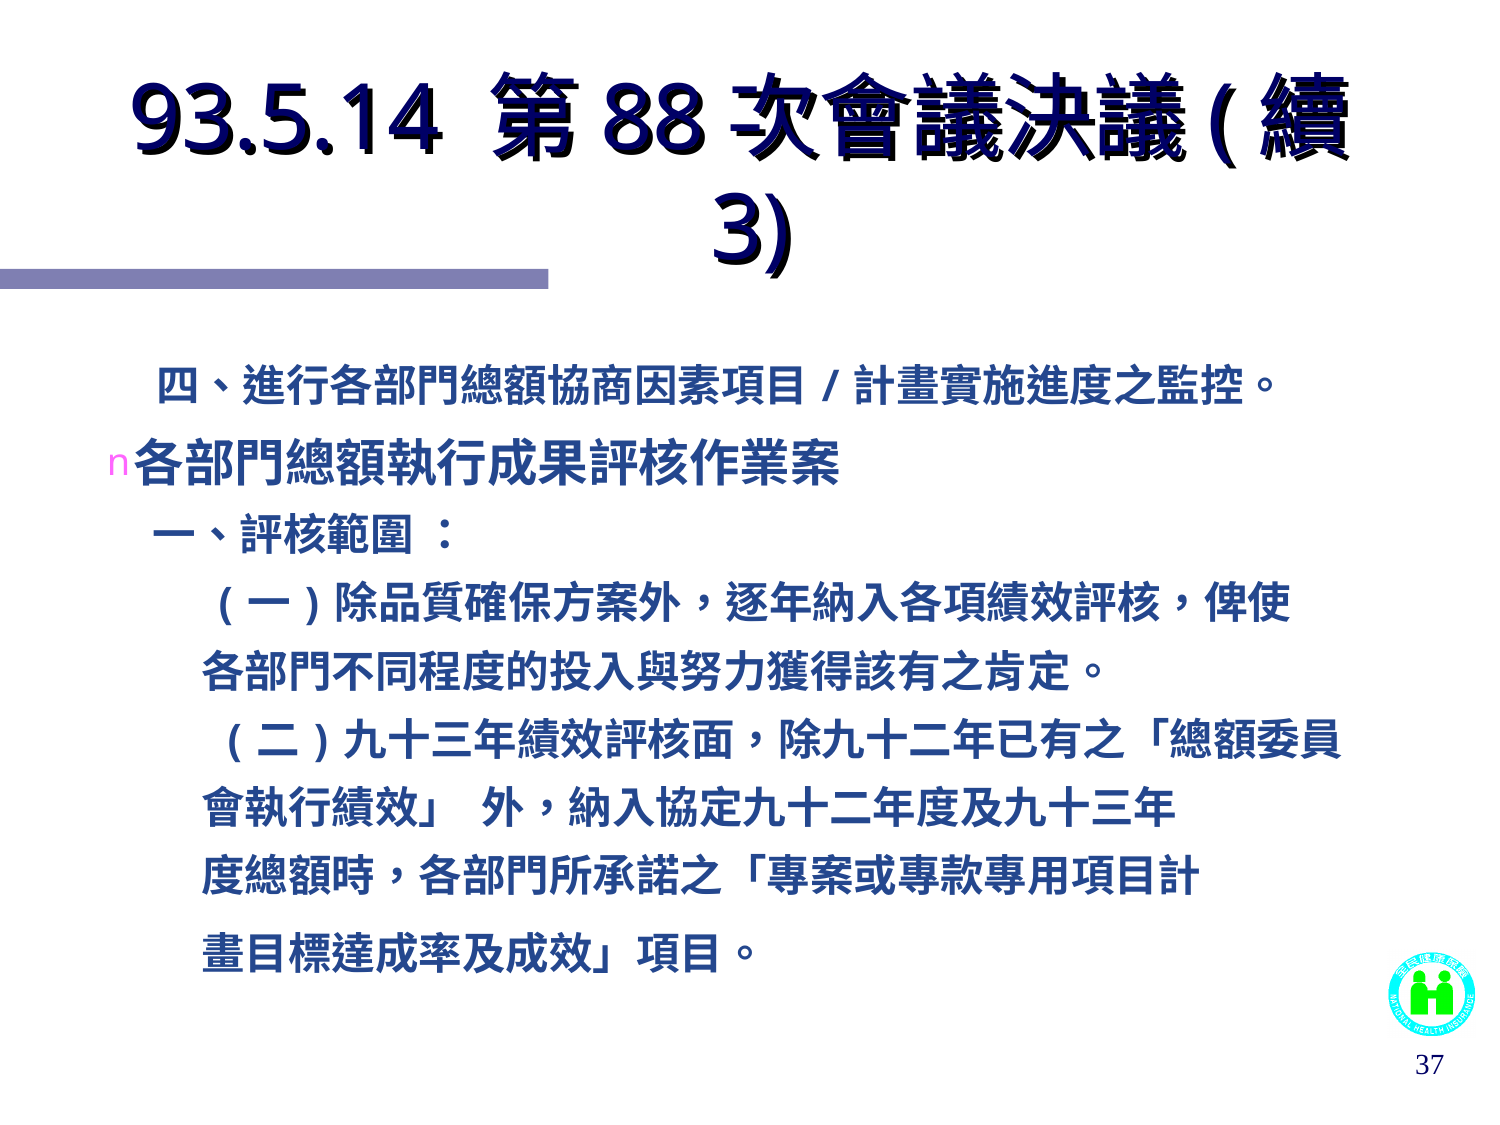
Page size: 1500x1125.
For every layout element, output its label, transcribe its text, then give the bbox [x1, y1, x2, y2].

list 四、進行各部門總額協商因素項目/計畫實施進度之監控。 各部門總額執行成果評核作業案 一、評核範圍 ： (一)除品質確保方案外，逐年納入各項績效評核，俾使 各部門不同程度的投入與努力獲得該有之肯定。 (二)九十三年績效評核面，除九十二年已有之「總額委員 會執行績效」 外，納入協定九十二年度及九十三年 度總額時，各部門所承諾之「專案或專款專用項目計 畫目標達成率及成效」項目。 [37, 337, 1438, 1000]
text_box [1400, 1037, 1476, 1125]
title 93.5.14 第88次會議決議(續3) [112, 50, 1388, 238]
